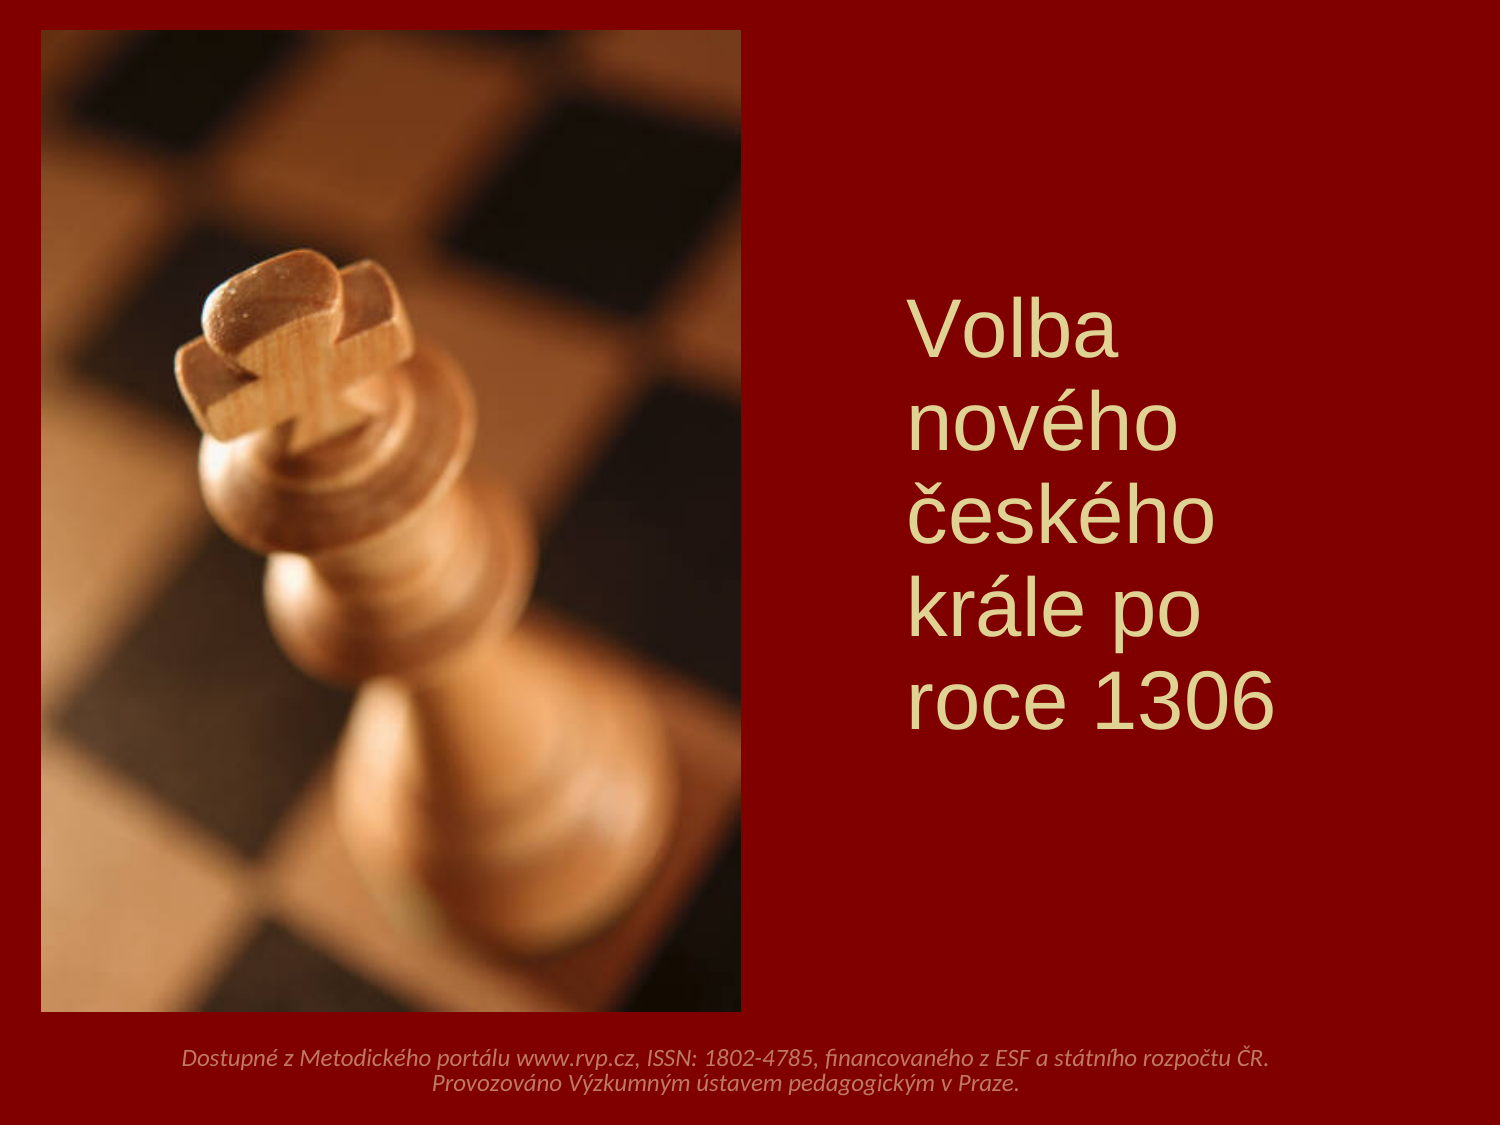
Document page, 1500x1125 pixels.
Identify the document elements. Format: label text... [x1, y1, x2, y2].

title Volba nového českého krále po roce 1306 [891, 243, 1388, 787]
text_box Dostupné z Metodického portálu www.rvp.cz, ISSN: 1802-4785, financovaného z ESF a státního rozpočtu ČR. Provozováno Výzkumným ústavem pedagogickým v Praze. [105, 1042, 1348, 1103]
picture [41, 30, 741, 1012]
